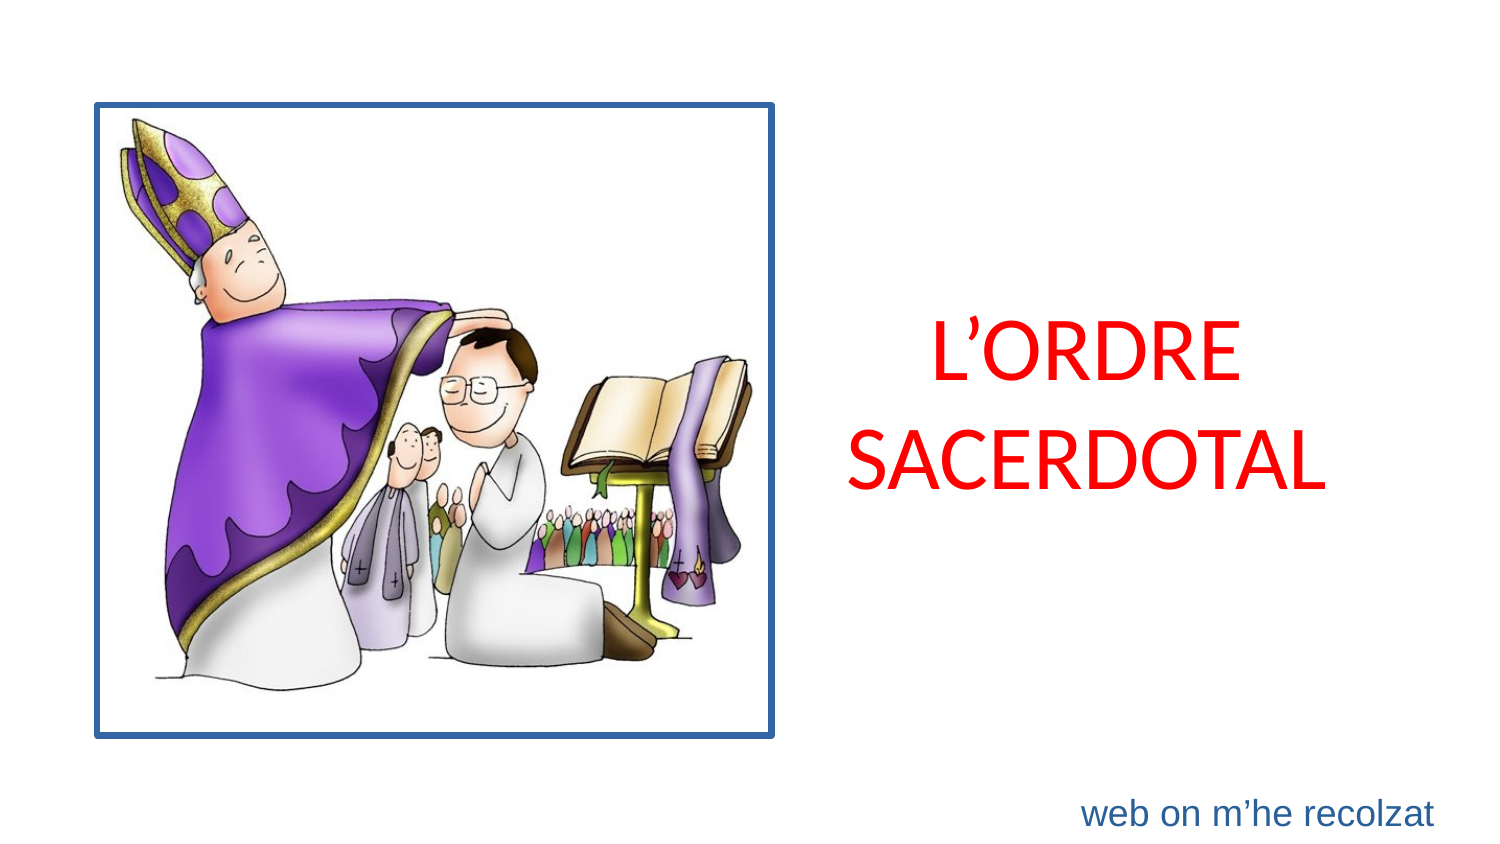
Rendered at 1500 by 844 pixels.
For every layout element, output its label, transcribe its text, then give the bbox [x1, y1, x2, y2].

picture [100, 108, 769, 733]
title L’ORDRE SACERDOTAL [775, 150, 1459, 647]
text_box web on m’he recolzat [1039, 785, 1477, 843]
